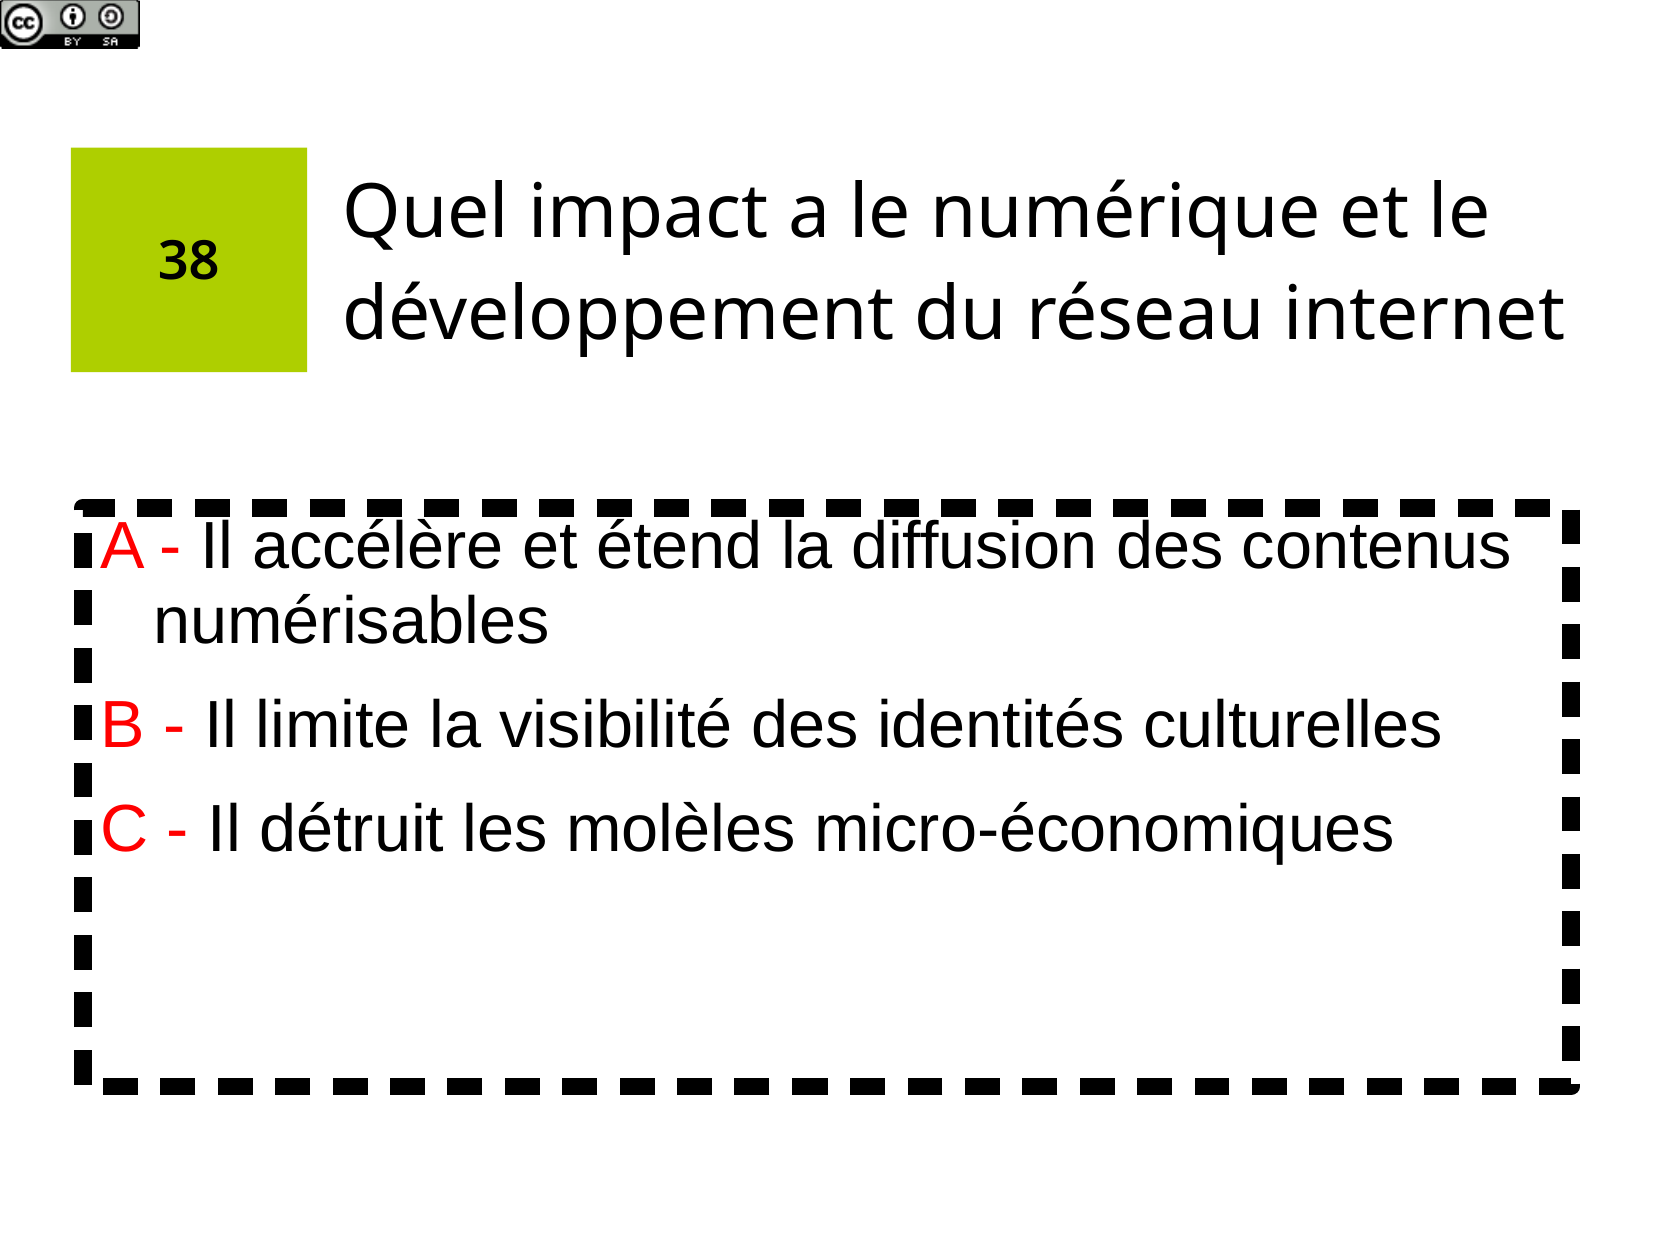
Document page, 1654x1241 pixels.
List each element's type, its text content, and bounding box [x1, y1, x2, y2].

picture [0, 0, 140, 49]
title Quel impact a le numérique et le développement du réseau internet [342, 59, 1571, 461]
list Il accélère et étend la diffusion des contenus numérisables Il limite la visibilité des identités culturelles Il détruit les molèles micro-économiques [82, 507, 1571, 1087]
